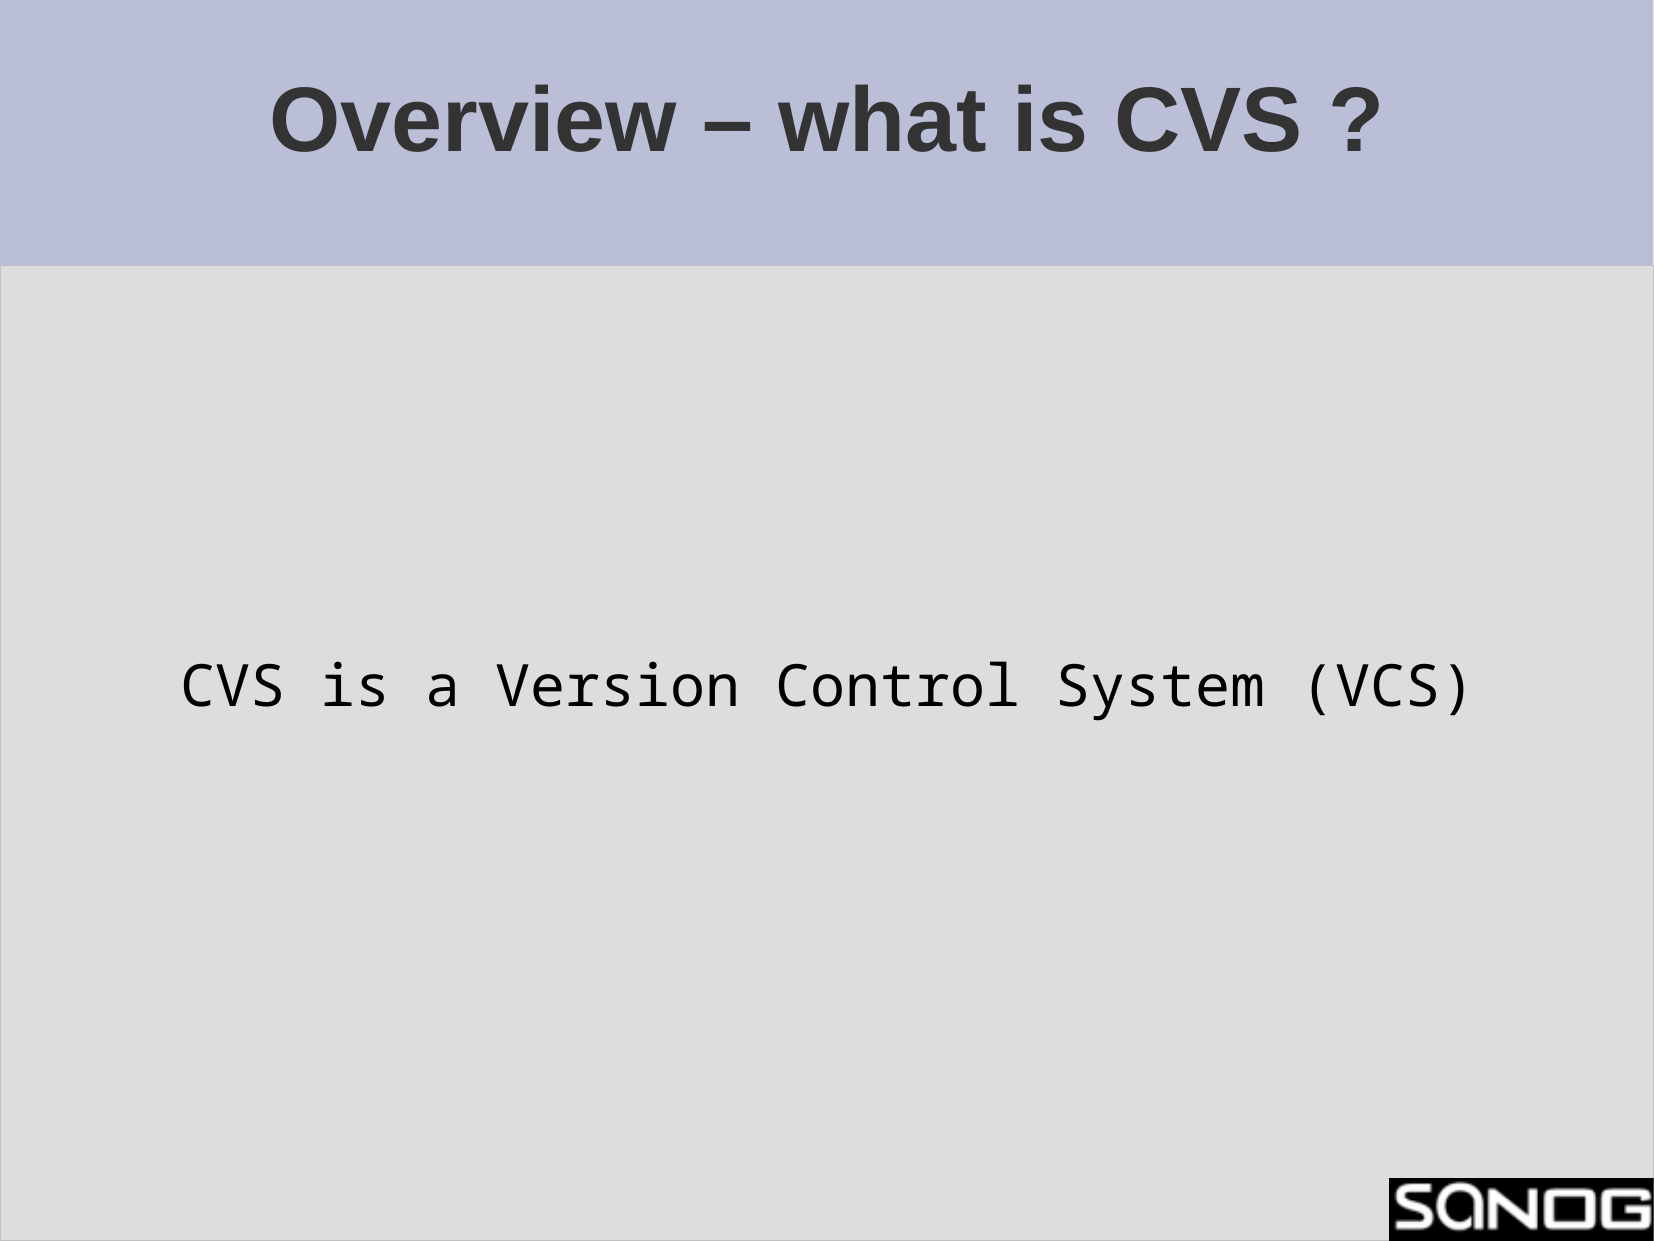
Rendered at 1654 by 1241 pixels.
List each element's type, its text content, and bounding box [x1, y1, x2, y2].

subtitle CVS is a Version Control System (VCS) [121, 295, 1534, 1152]
title Overview – what is CVS ? [121, 2, 1534, 237]
picture [1389, 1178, 1654, 1241]
